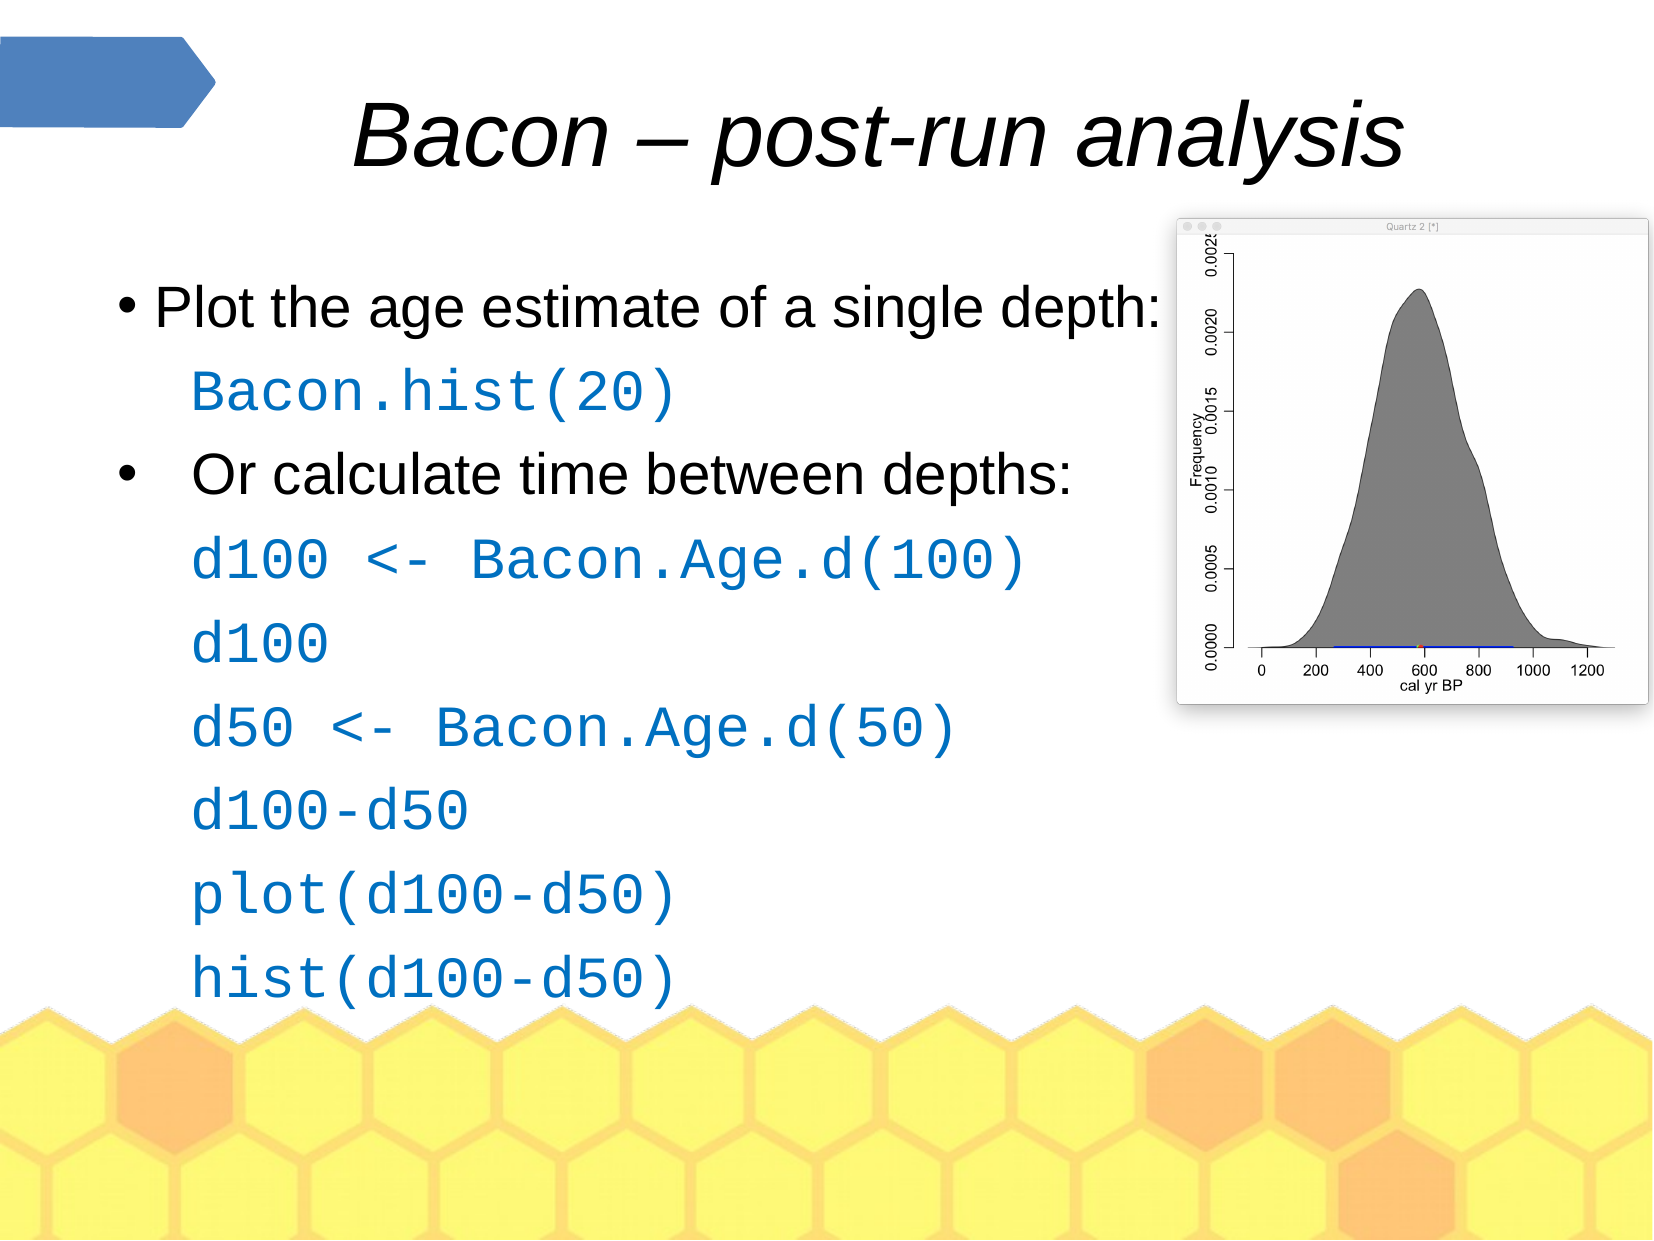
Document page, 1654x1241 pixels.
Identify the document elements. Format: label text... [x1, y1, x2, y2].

text_box Bacon – post-run analysis [351, 21, 1560, 253]
picture [1146, 193, 1654, 741]
picture [0, 1001, 1653, 1240]
text_box Plot the age estimate of a single depth: Bacon.hist(20) Or calculate time between depths: d100 <- Bacon.Age.d(100) d100 d50 <- Bacon.Age.d(50) d100-d50 plot(d100-d50) hist(d100-d50) [116, 276, 1560, 960]
